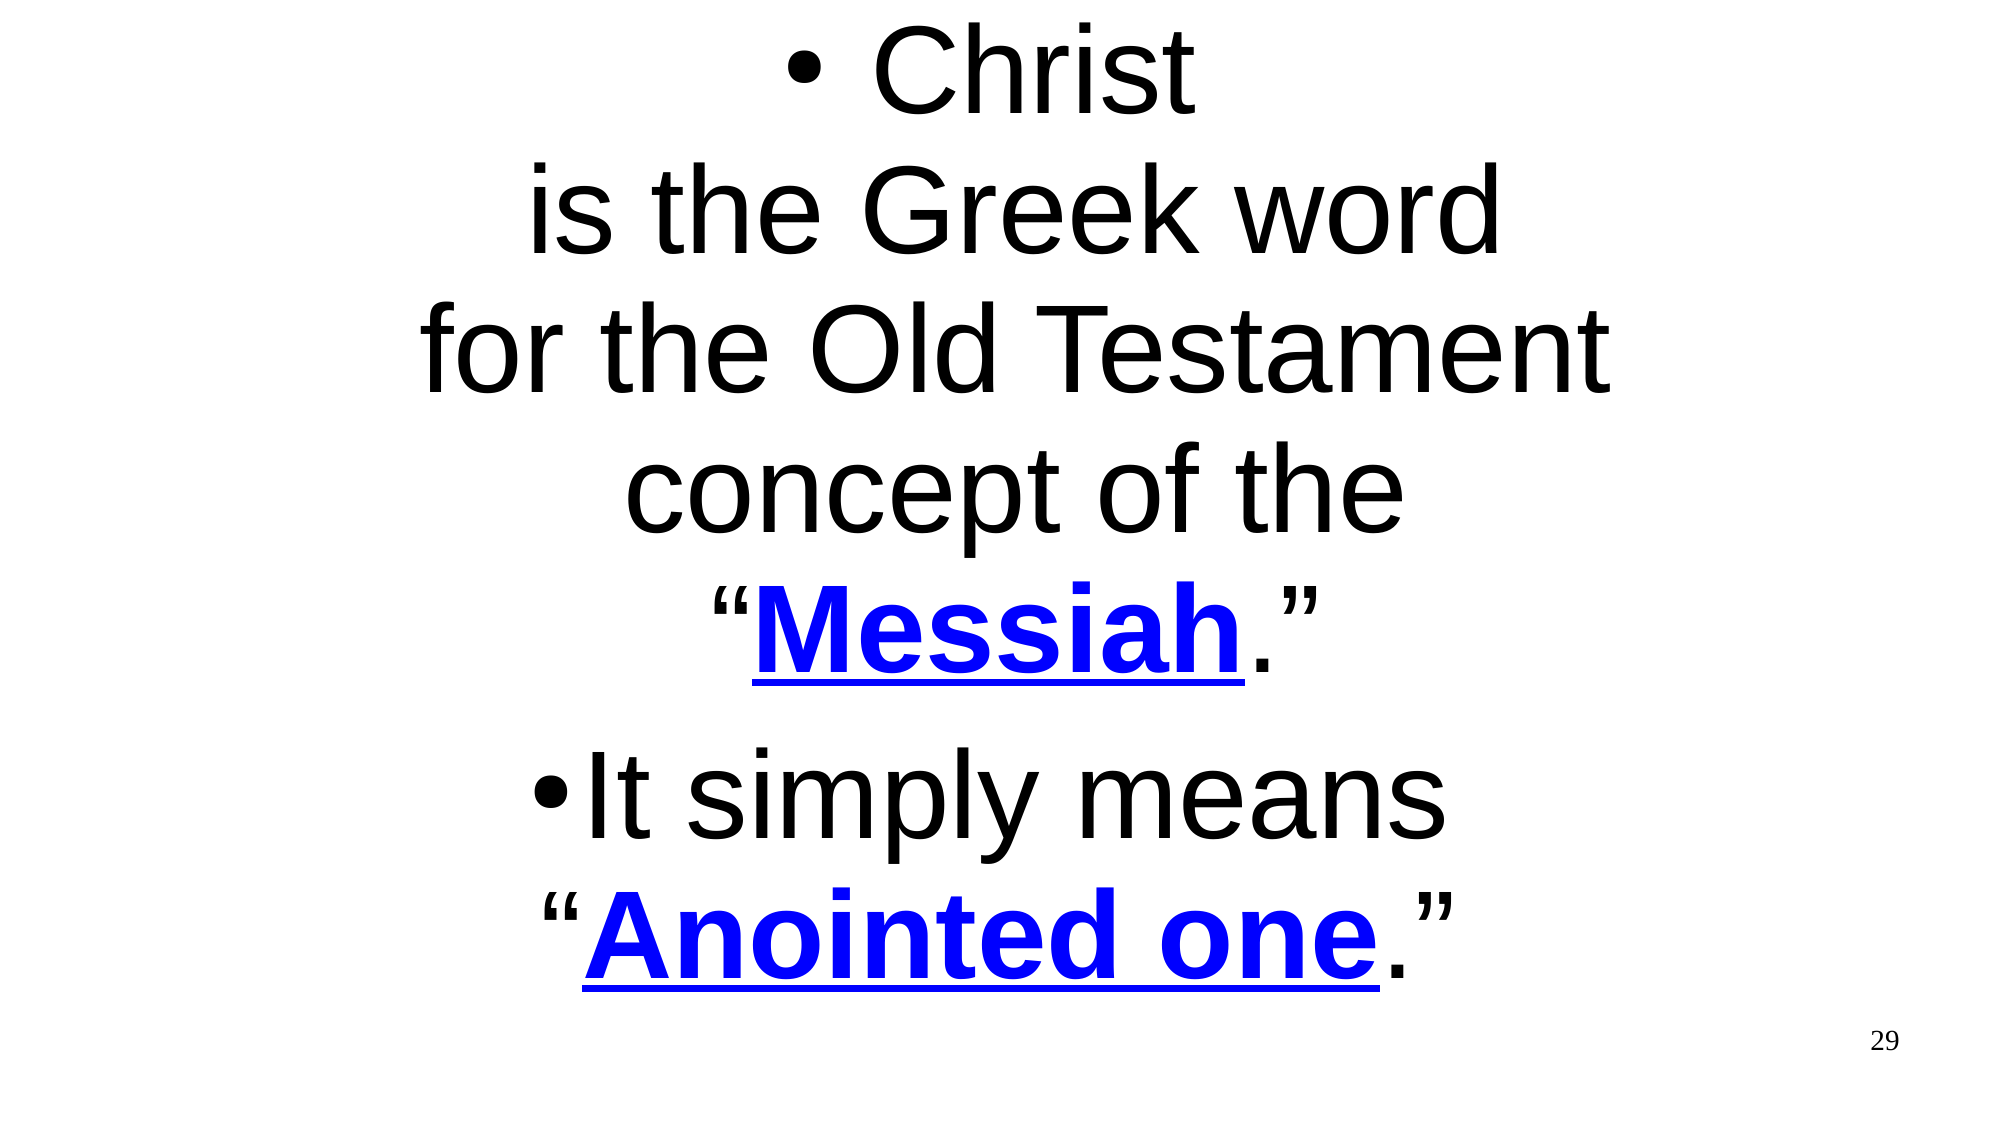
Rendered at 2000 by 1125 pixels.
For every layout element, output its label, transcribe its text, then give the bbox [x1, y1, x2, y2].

list Christ is the Greek word for the Old Testament concept of the “Messiah.” It simply means “Anointed one.” [0, 0, 1996, 1123]
